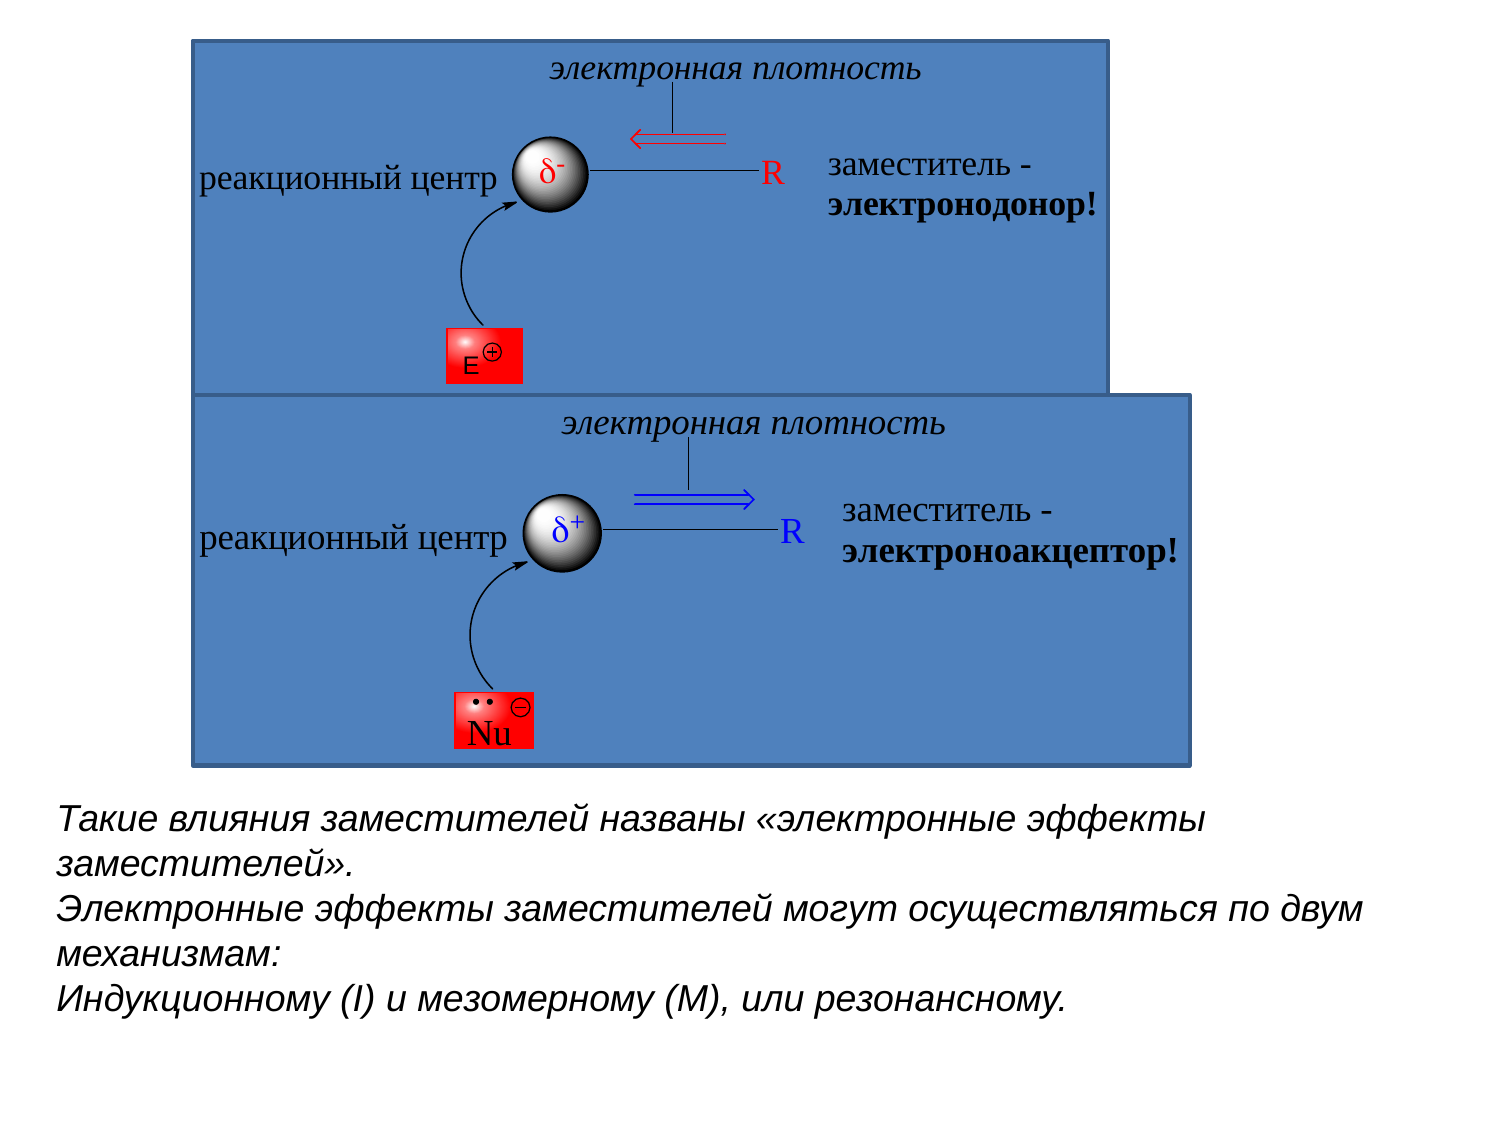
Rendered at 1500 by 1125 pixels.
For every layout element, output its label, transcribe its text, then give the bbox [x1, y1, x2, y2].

text_box Такие влияния заместителей названы «электронные эффекты заместителей». Электронные эффекты заместителей могут осуществляться по двум механизмам: Индукционному (I) и мезомерному (M), или резонансному. [41, 786, 1424, 1121]
chart [194, 397, 1188, 764]
chart [194, 42, 1106, 393]
